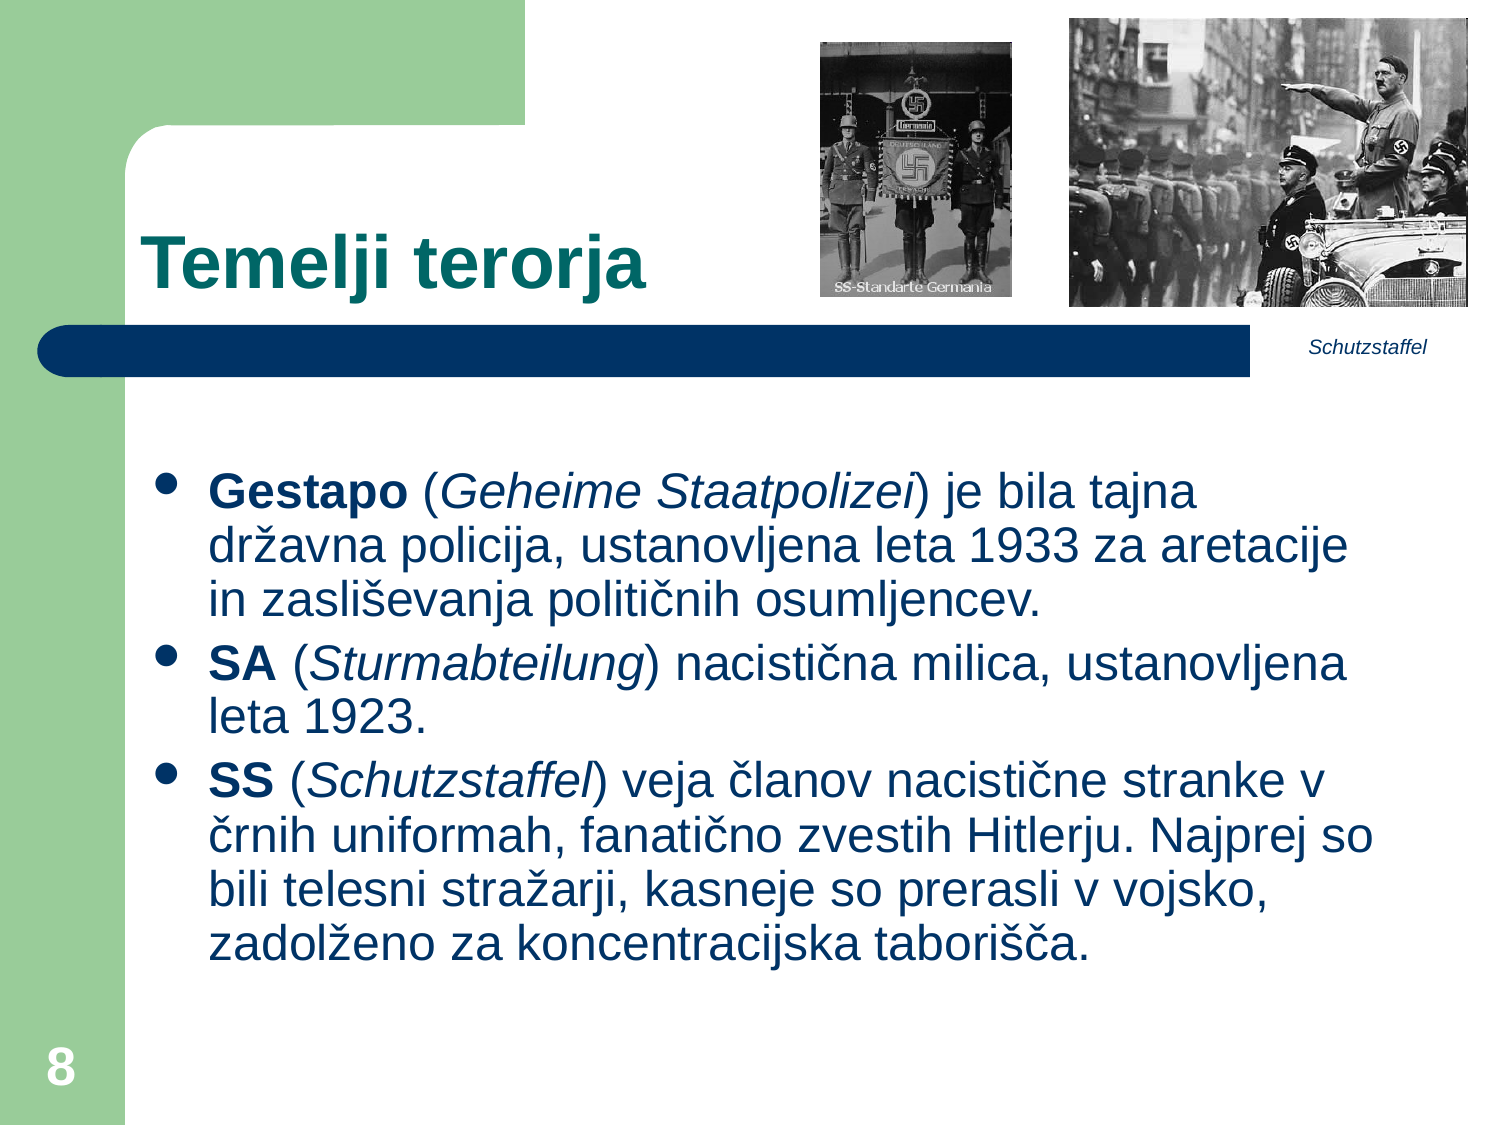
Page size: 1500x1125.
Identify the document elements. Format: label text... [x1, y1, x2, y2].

text_box Schutzstaffel [1293, 326, 1443, 367]
title Temelji terorja [125, 125, 1425, 313]
slide_number <number> [13, 1023, 111, 1105]
list Gestapo (Geheime Staatpolizei) je bila tajna državna policija, ustanovljena leta 1933 za aretacije in zasliševanja političnih osumljencev. SA (Sturmabteilung) nacistična milica, ustanovljena leta 1923. SS (Schutzstaffel) veja članov nacistične stranke v črnih uniformah, fanatično zvestih Hitlerju. Najprej so bili telesni stražarji, kasneje so prerasli v vojsko, zadolženo za koncentracijska taborišča. [137, 387, 1400, 999]
picture [1069, 18, 1468, 307]
picture [820, 42, 1012, 298]
